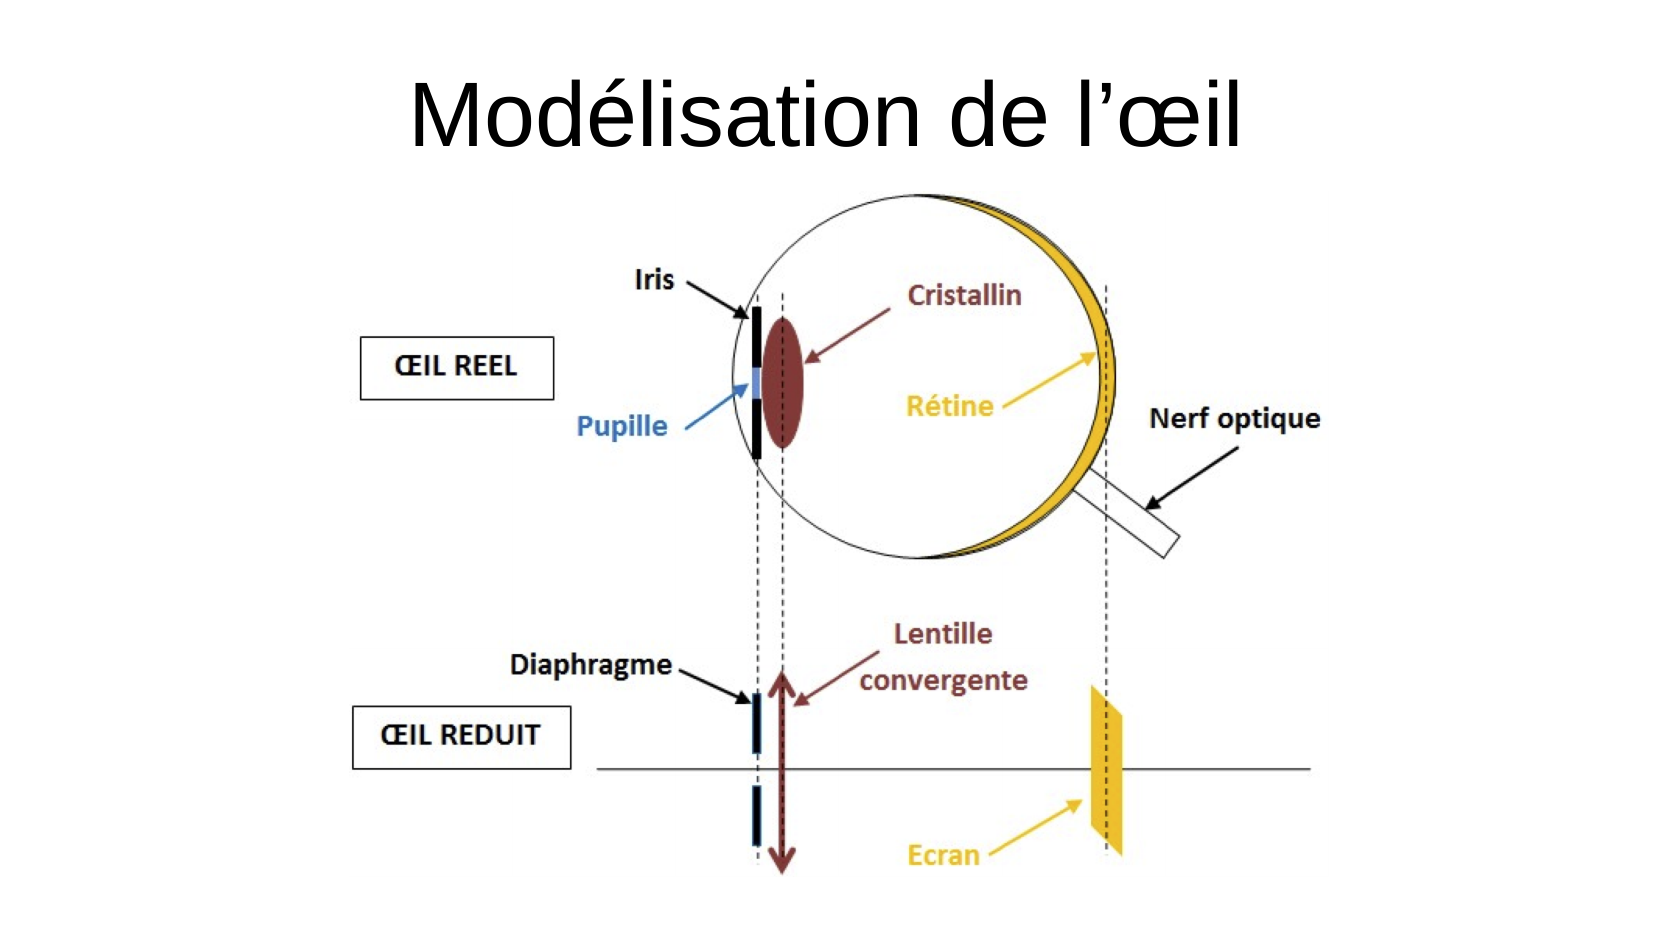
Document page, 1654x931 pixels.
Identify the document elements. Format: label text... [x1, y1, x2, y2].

picture [349, 191, 1329, 877]
title Modélisation de l’œil [82, 37, 1571, 193]
